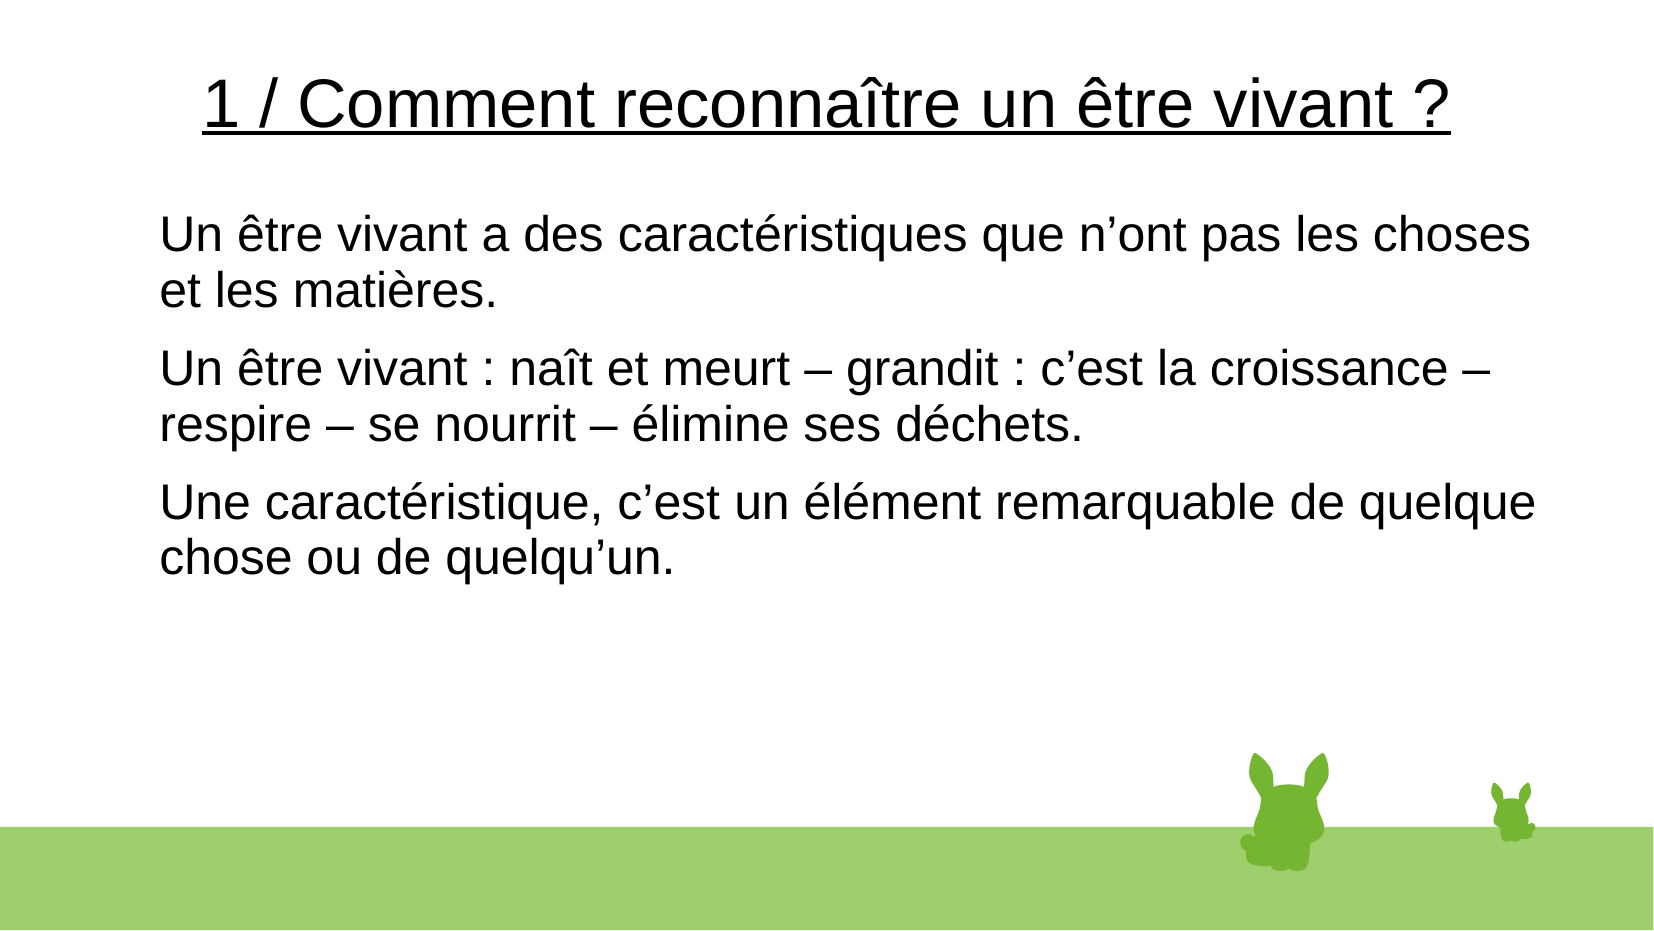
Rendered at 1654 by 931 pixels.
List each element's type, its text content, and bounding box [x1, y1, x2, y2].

list Un être vivant a des caractéristiques que n’ont pas les choses et les matières. Un être vivant : naît et meurt – grandit : c’est la croissance – respire – se nourrit – élimine ses déchets. Une caractéristique, c’est un élément remarquable de quelque chose ou de quelqu’un. [88, 206, 1565, 739]
title 1 / Comment reconnaître un être vivant ? [88, 29, 1565, 178]
